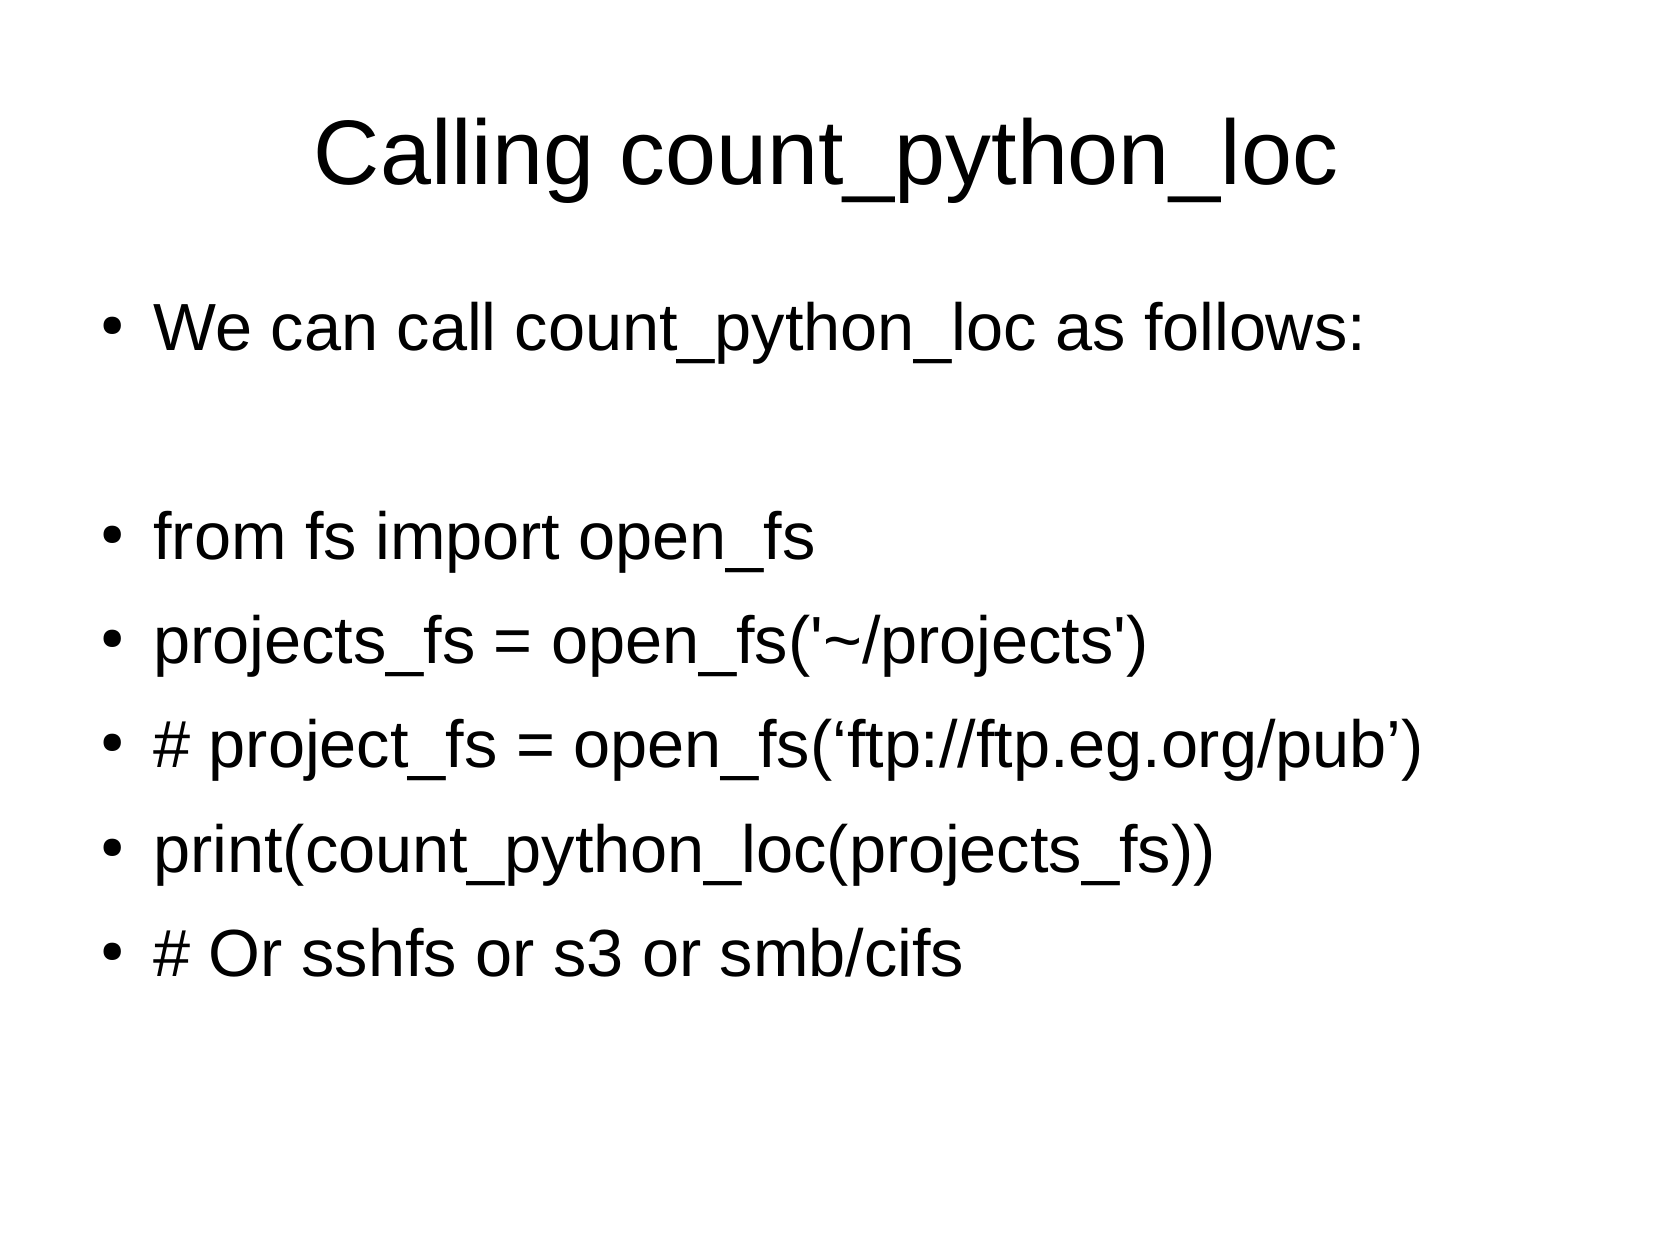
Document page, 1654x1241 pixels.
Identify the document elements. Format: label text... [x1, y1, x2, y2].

list We can call count_python_loc as follows: from fs import open_fs projects_fs = open_fs('~/projects') # project_fs = open_fs(‘ftp://ftp.eg.org/pub’) print(count_python_loc(projects_fs)) # Or sshfs or s3 or smb/cifs [82, 290, 1571, 1010]
title Calling count_python_loc [82, 49, 1571, 257]
